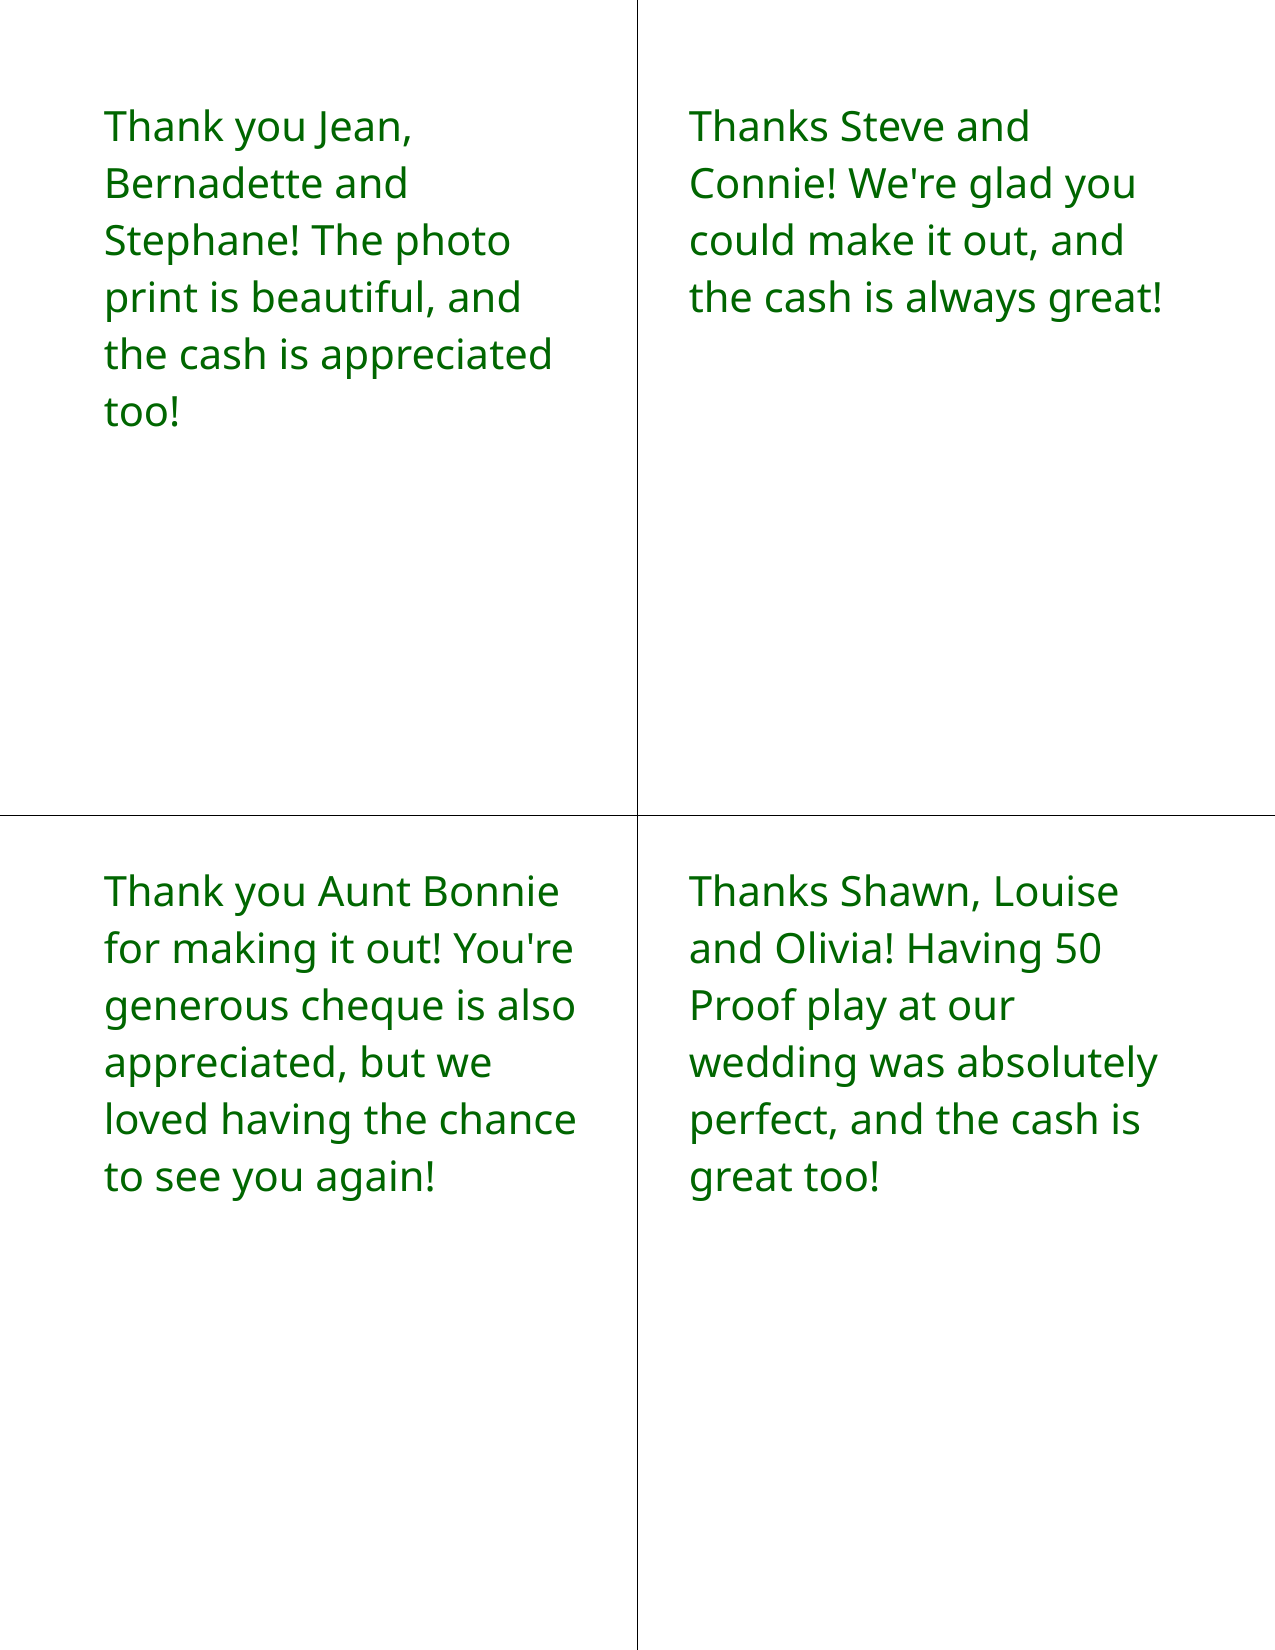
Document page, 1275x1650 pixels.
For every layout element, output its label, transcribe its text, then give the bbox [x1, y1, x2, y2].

text_box Thanks Shawn, Louise and Olivia! Having 50 Proof play at our wedding was absolutely perfect, and the cash is great too! [674, 854, 1185, 1545]
text_box Thanks Steve and Connie! We're glad you could make it out, and the cash is always great! [674, 89, 1185, 780]
text_box Thank you Jean, Bernadette and Stephane! The photo print is beautiful, and the cash is appreciated too! [89, 89, 600, 780]
text_box Thank you Aunt Bonnie for making it out! You're generous cheque is also appreciated, but we loved having the chance to see you again! [89, 854, 600, 1545]
